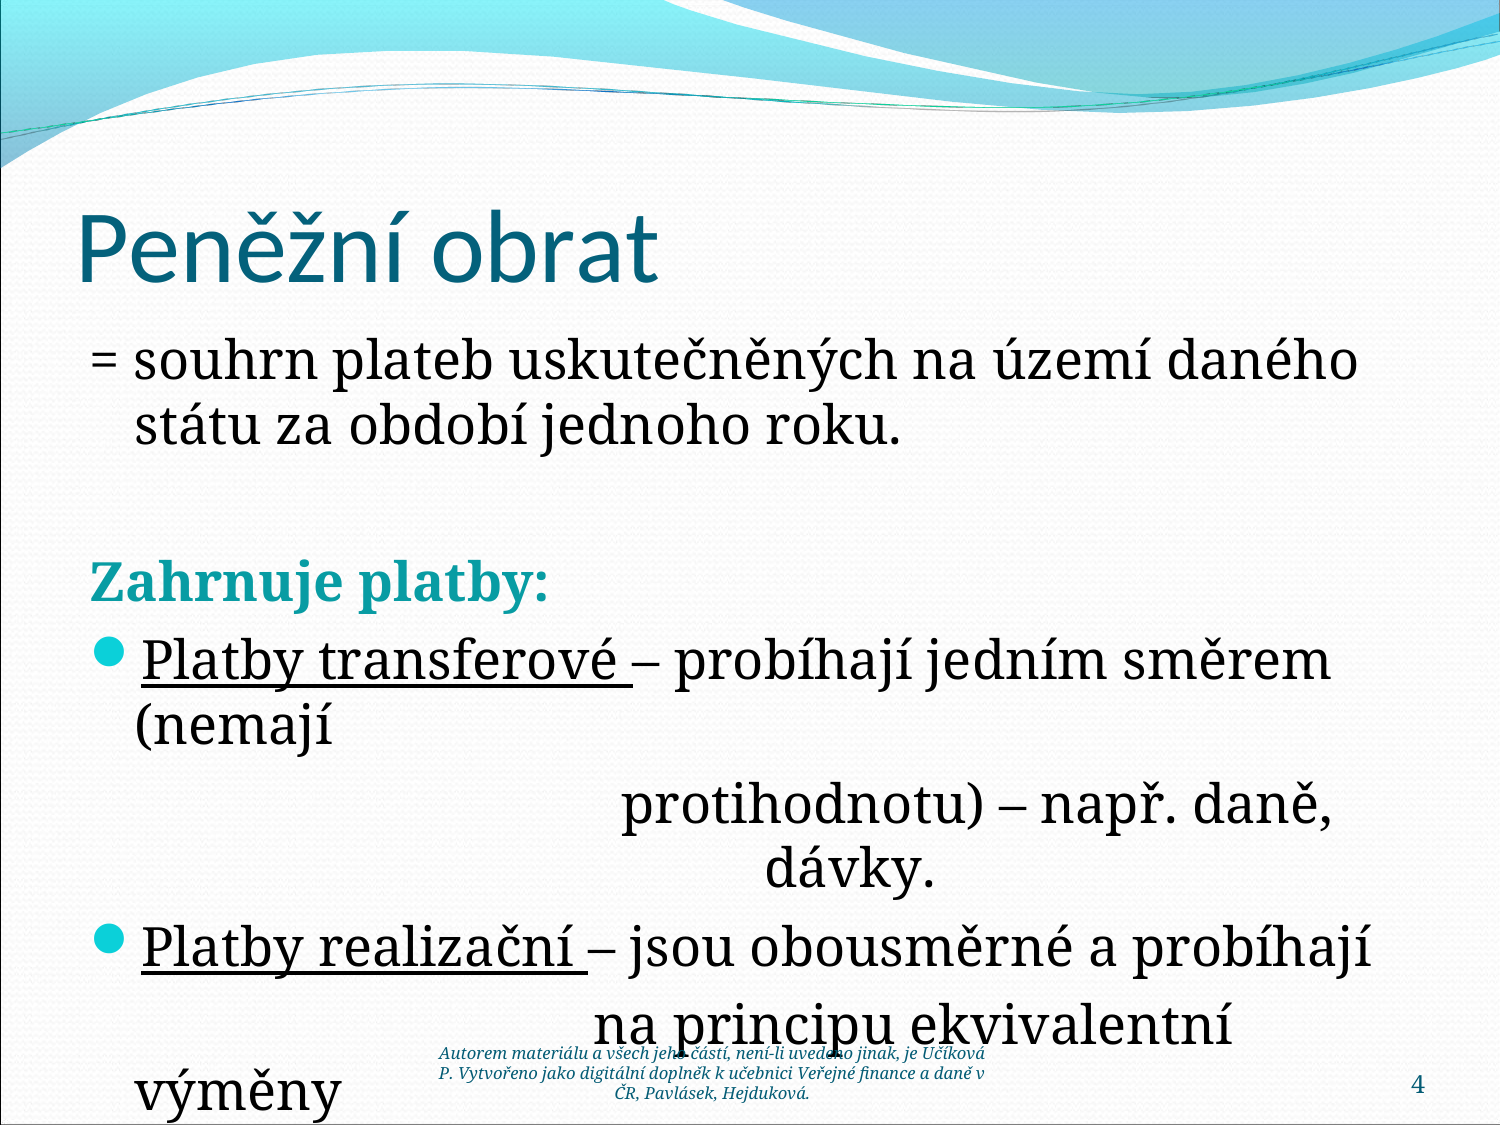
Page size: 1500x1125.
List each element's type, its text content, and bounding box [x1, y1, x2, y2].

picture [439, 1048, 446, 1057]
picture [0, 0, 1500, 1125]
title Peněžní obrat [75, 115, 1426, 304]
text_box Autorem materiálu a všech jeho částí, není-li uvedeno jinak, je Učíková P. Vytvořeno jako digitální doplněk k učebnici Veřejné finance a daně v ČR, Pavlásek, Hejduková. [437, 1042, 988, 1103]
picture [466, 1074, 476, 1083]
list = souhrn plateb uskutečněných na území daného státu za období jednoho roku. Zahrnuje platby: Platby transferové – probíhají jedním směrem (nemají protihodnotu) – např. daně, dávky. Platby realizační – jsou obousměrné a probíhají na principu ekvivalentní výměny peněz za zboží či služby [75, 317, 1426, 1125]
text_box <číslo> [1299, 1042, 1426, 1103]
picture [463, 1067, 470, 1076]
picture [926, 1047, 934, 1059]
